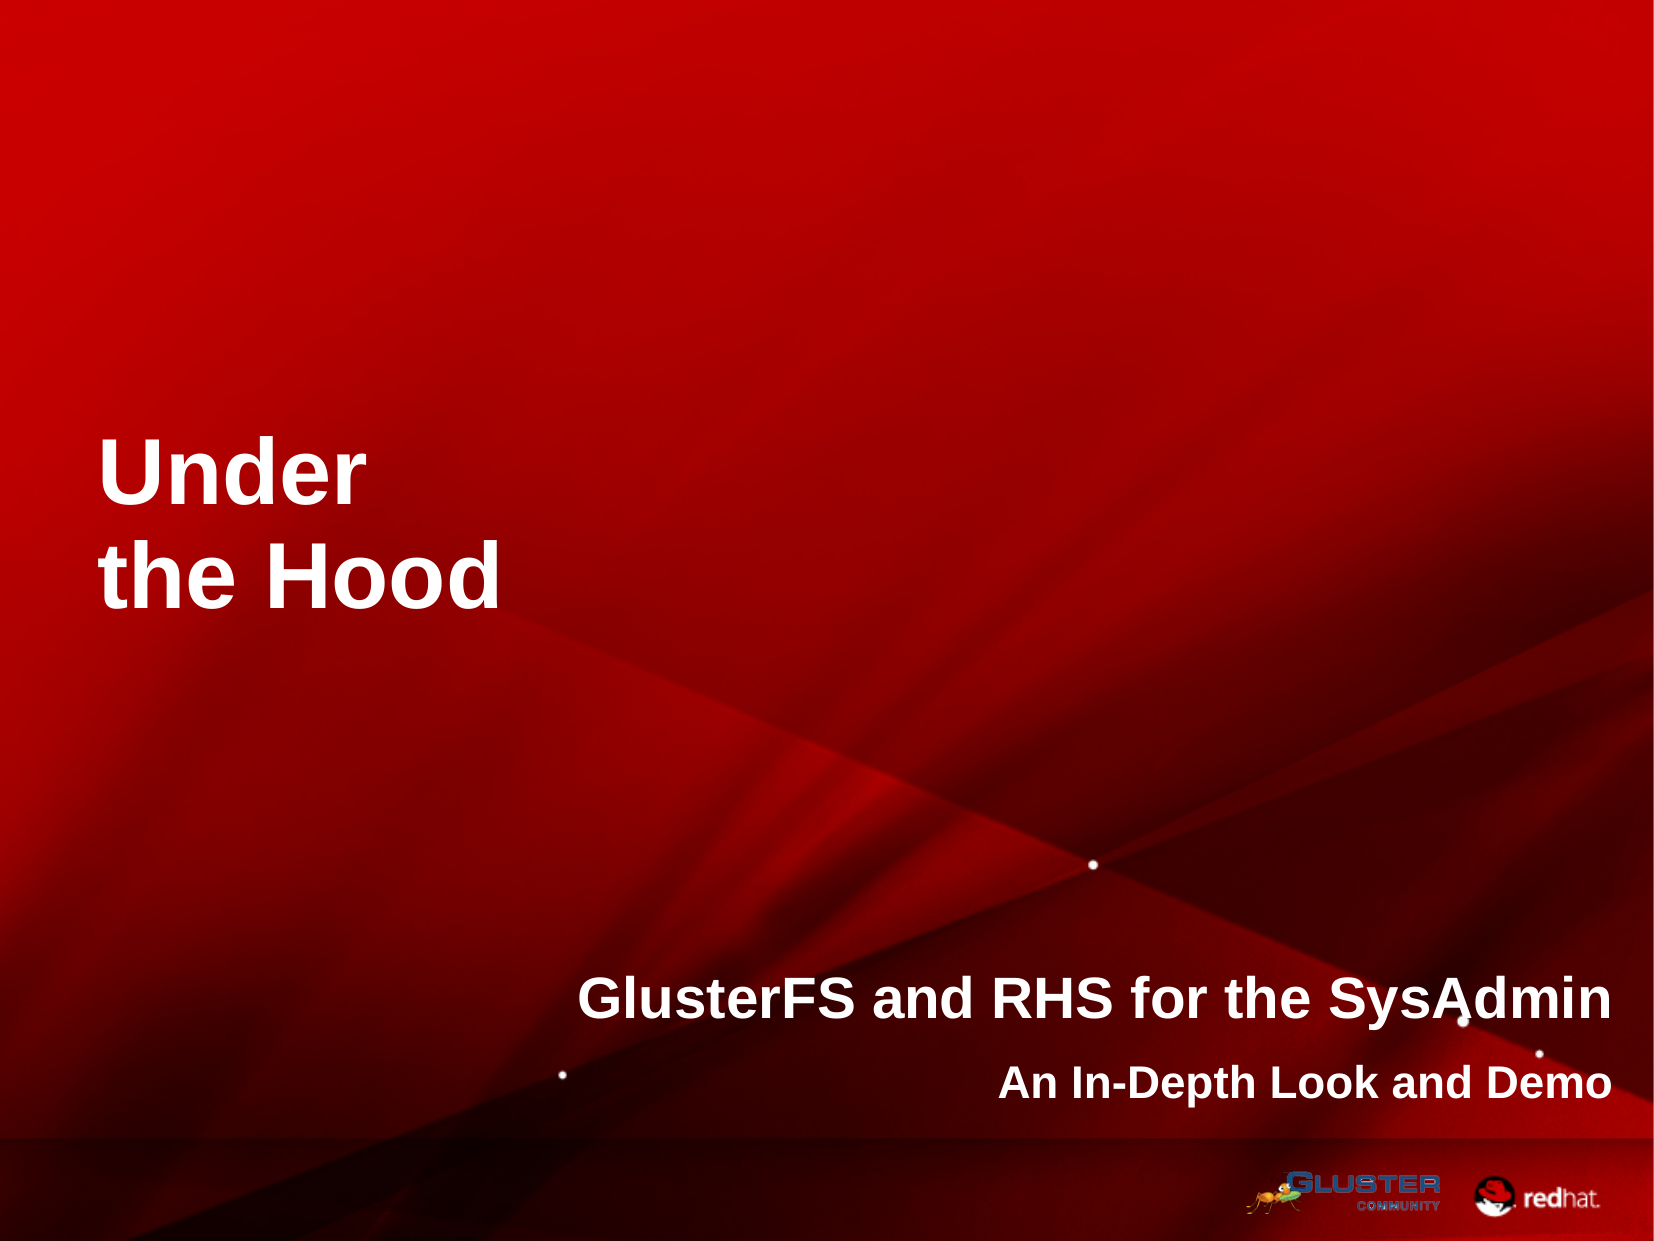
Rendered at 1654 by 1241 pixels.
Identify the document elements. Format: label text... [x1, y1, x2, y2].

title Under the Hood [97, 419, 1586, 629]
picture [0, 0, 1654, 1241]
text_box GlusterFS and RHS for the SysAdmin An In-Depth Look and Demo [562, 958, 1629, 1116]
